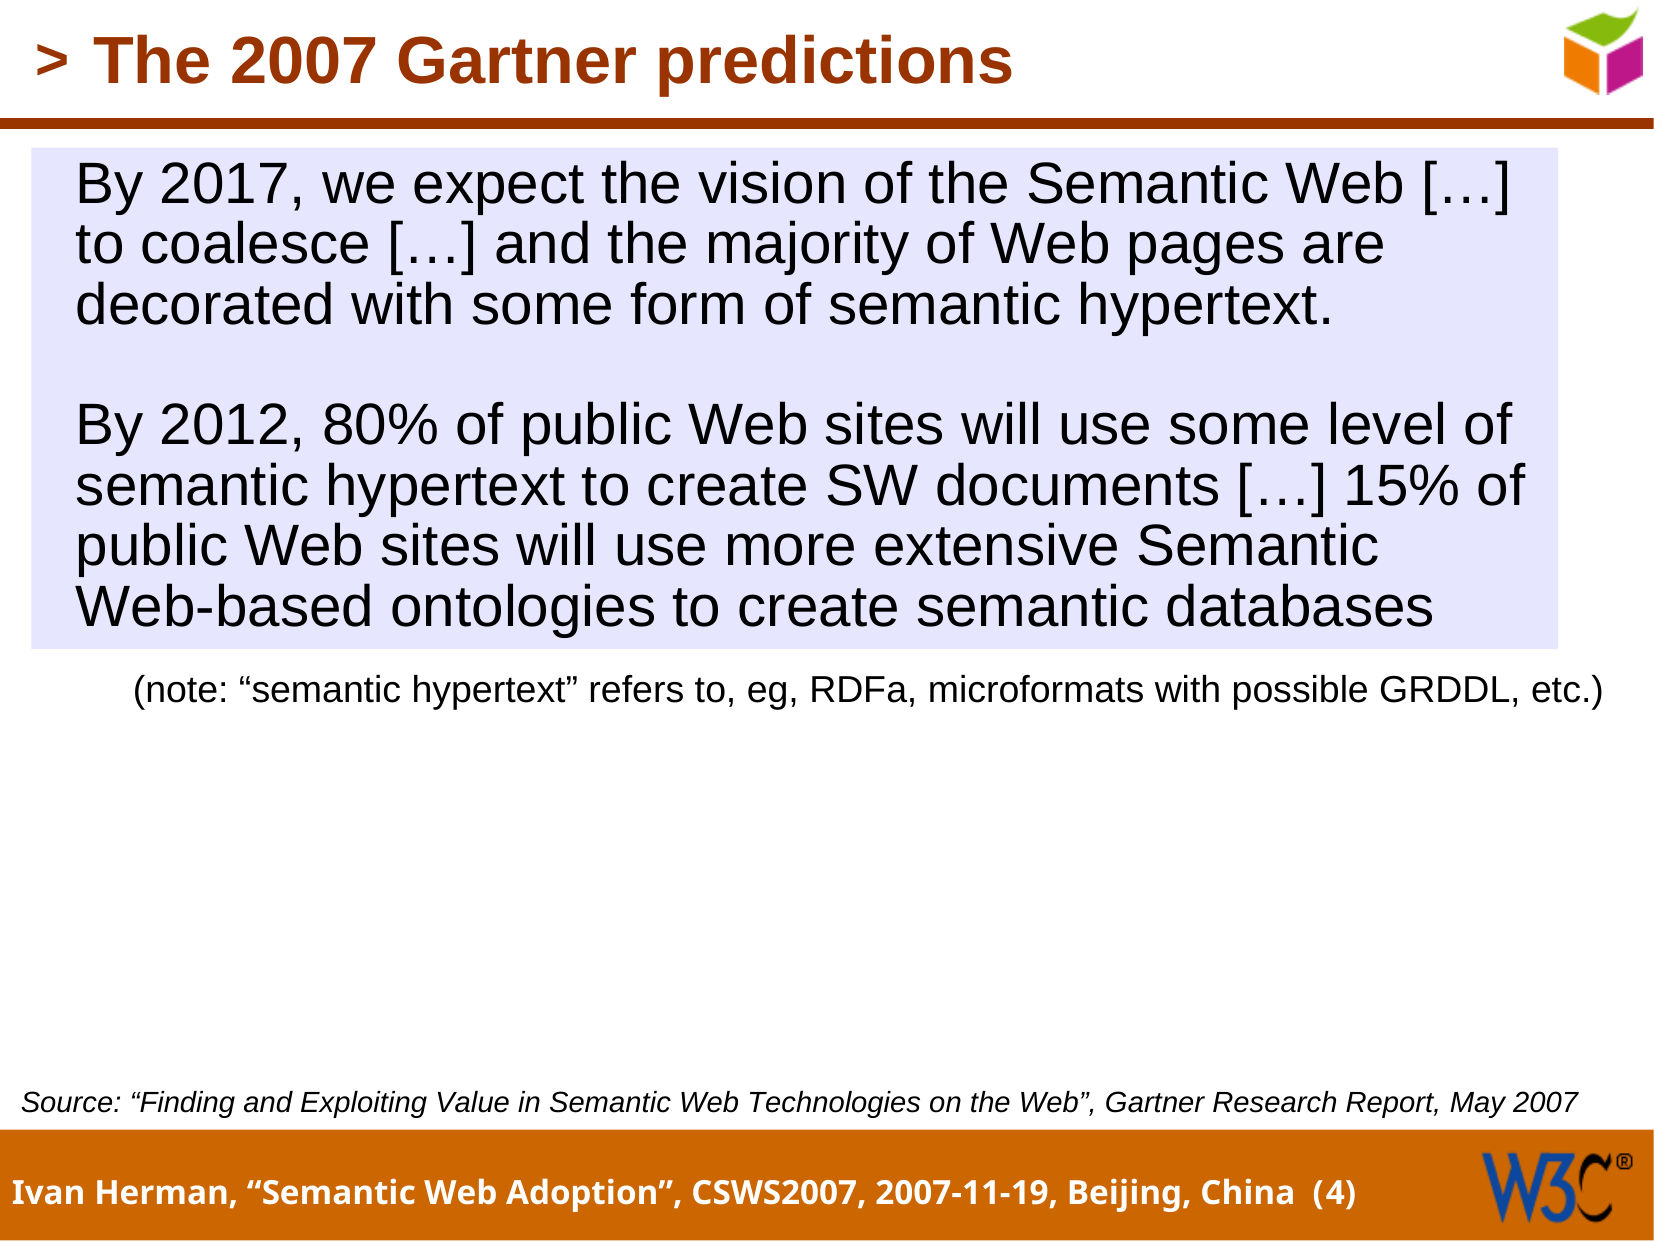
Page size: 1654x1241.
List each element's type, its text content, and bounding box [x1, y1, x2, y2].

picture [1477, 1149, 1639, 1228]
text_box (note: “semantic hypertext” refers to, eg, RDFa, microformats with possible GRDDL, etc.) [118, 663, 1630, 721]
picture [1564, 5, 1643, 95]
text_box Source: “Finding and Exploiting Value in Semantic Web Technologies on the Web”, Gartner Research Report, May 2007 [6, 1080, 1597, 1129]
title The 2007 Gartner predictions [93, 0, 1493, 119]
text_box By 2017, we expect the vision of the Semantic Web […] to coalesce […] and the majority of Web pages are decorated with some form of semantic hypertext. By 2012, 80% of public Web sites will use some level of semantic hypertext to create SW documents […] 15% of public Web sites will use more extensive Semantic Web-based ontologies to create semantic databases [31, 147, 1559, 649]
